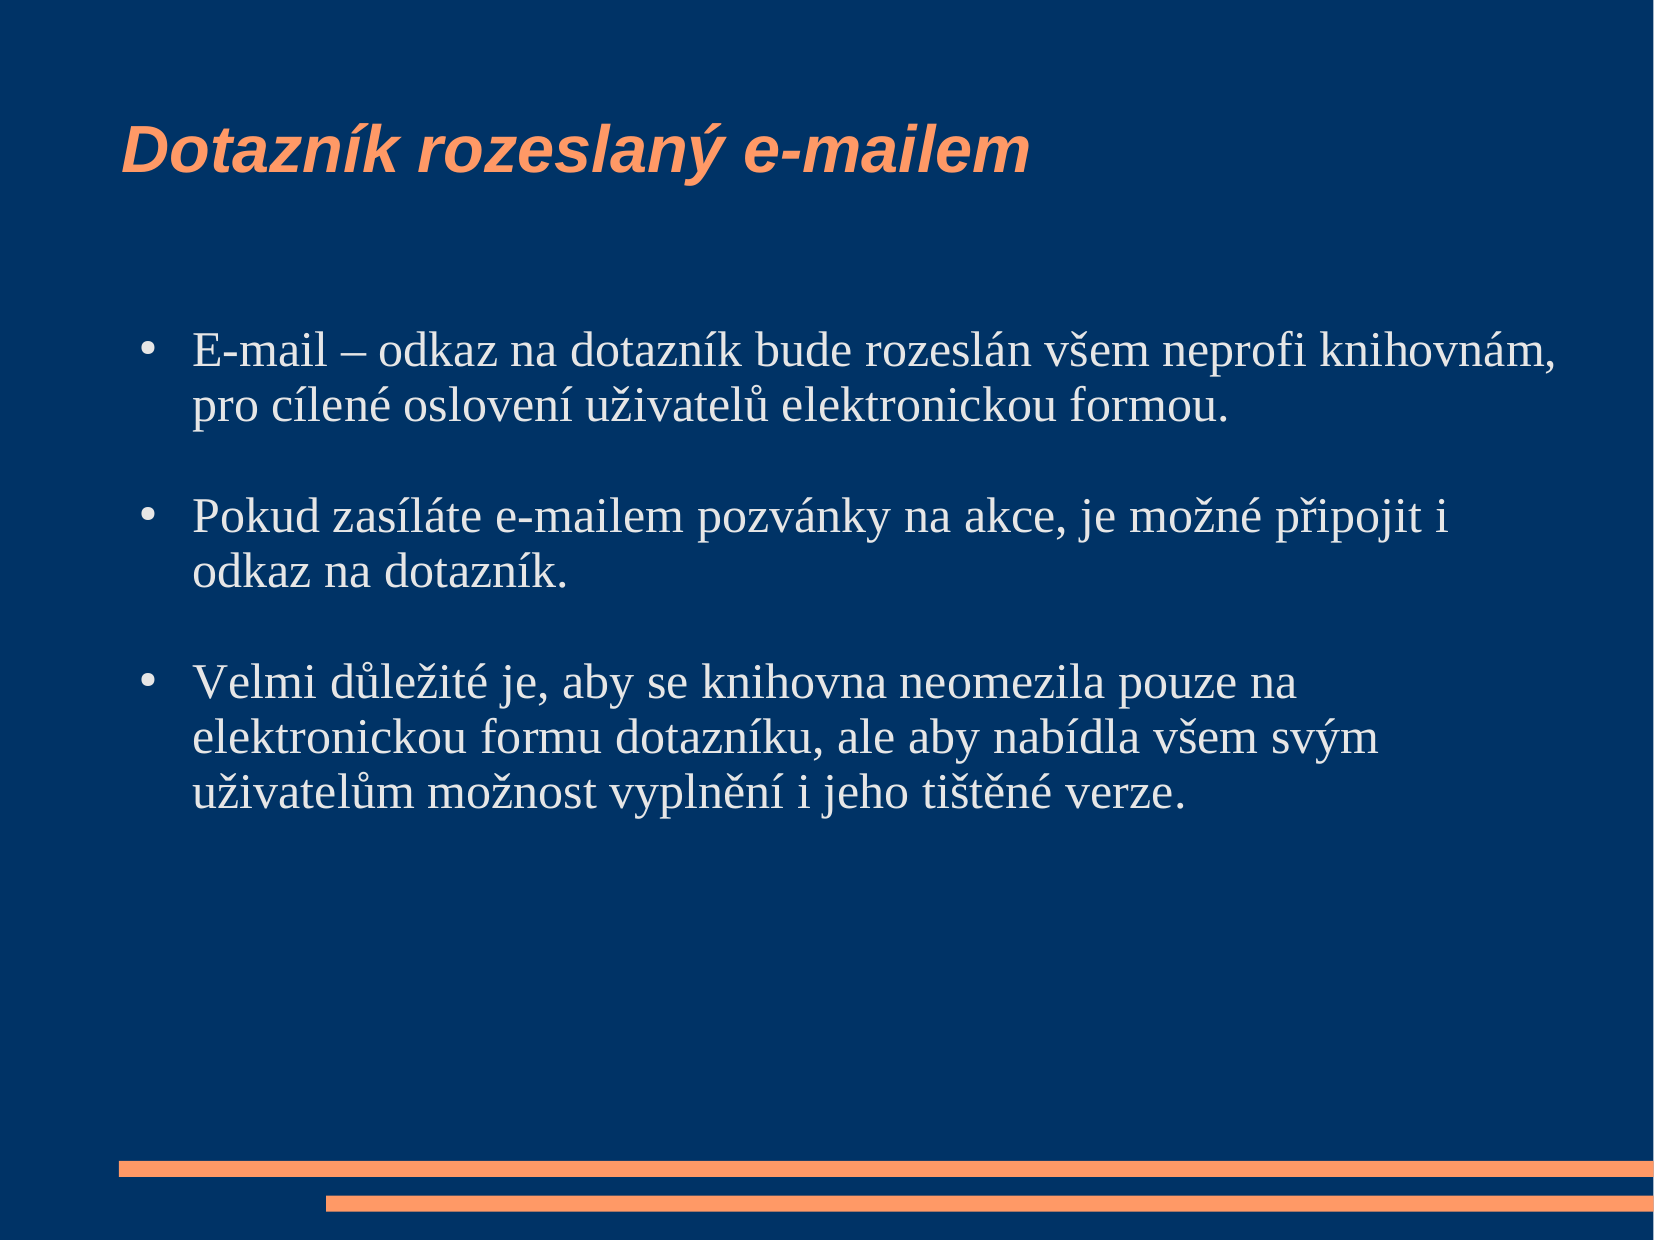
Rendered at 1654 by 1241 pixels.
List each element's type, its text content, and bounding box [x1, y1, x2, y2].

title Dotazník rozeslaný e-mailem [121, 46, 1534, 254]
list E-mail – odkaz na dotazník bude rozeslán všem neprofi knihovnám, pro cílené oslovení uživatelů elektronickou formou. Pokud zasíláte e-mailem pozvánky na akce, je možné připojit i odkaz na dotazník. Velmi důležité je, aby se knihovna neomezila pouze na elektronickou formu dotazníku, ale aby nabídla všem svým uživatelům možnost vyplnění i jeho tištěné verze. [121, 322, 1561, 1132]
